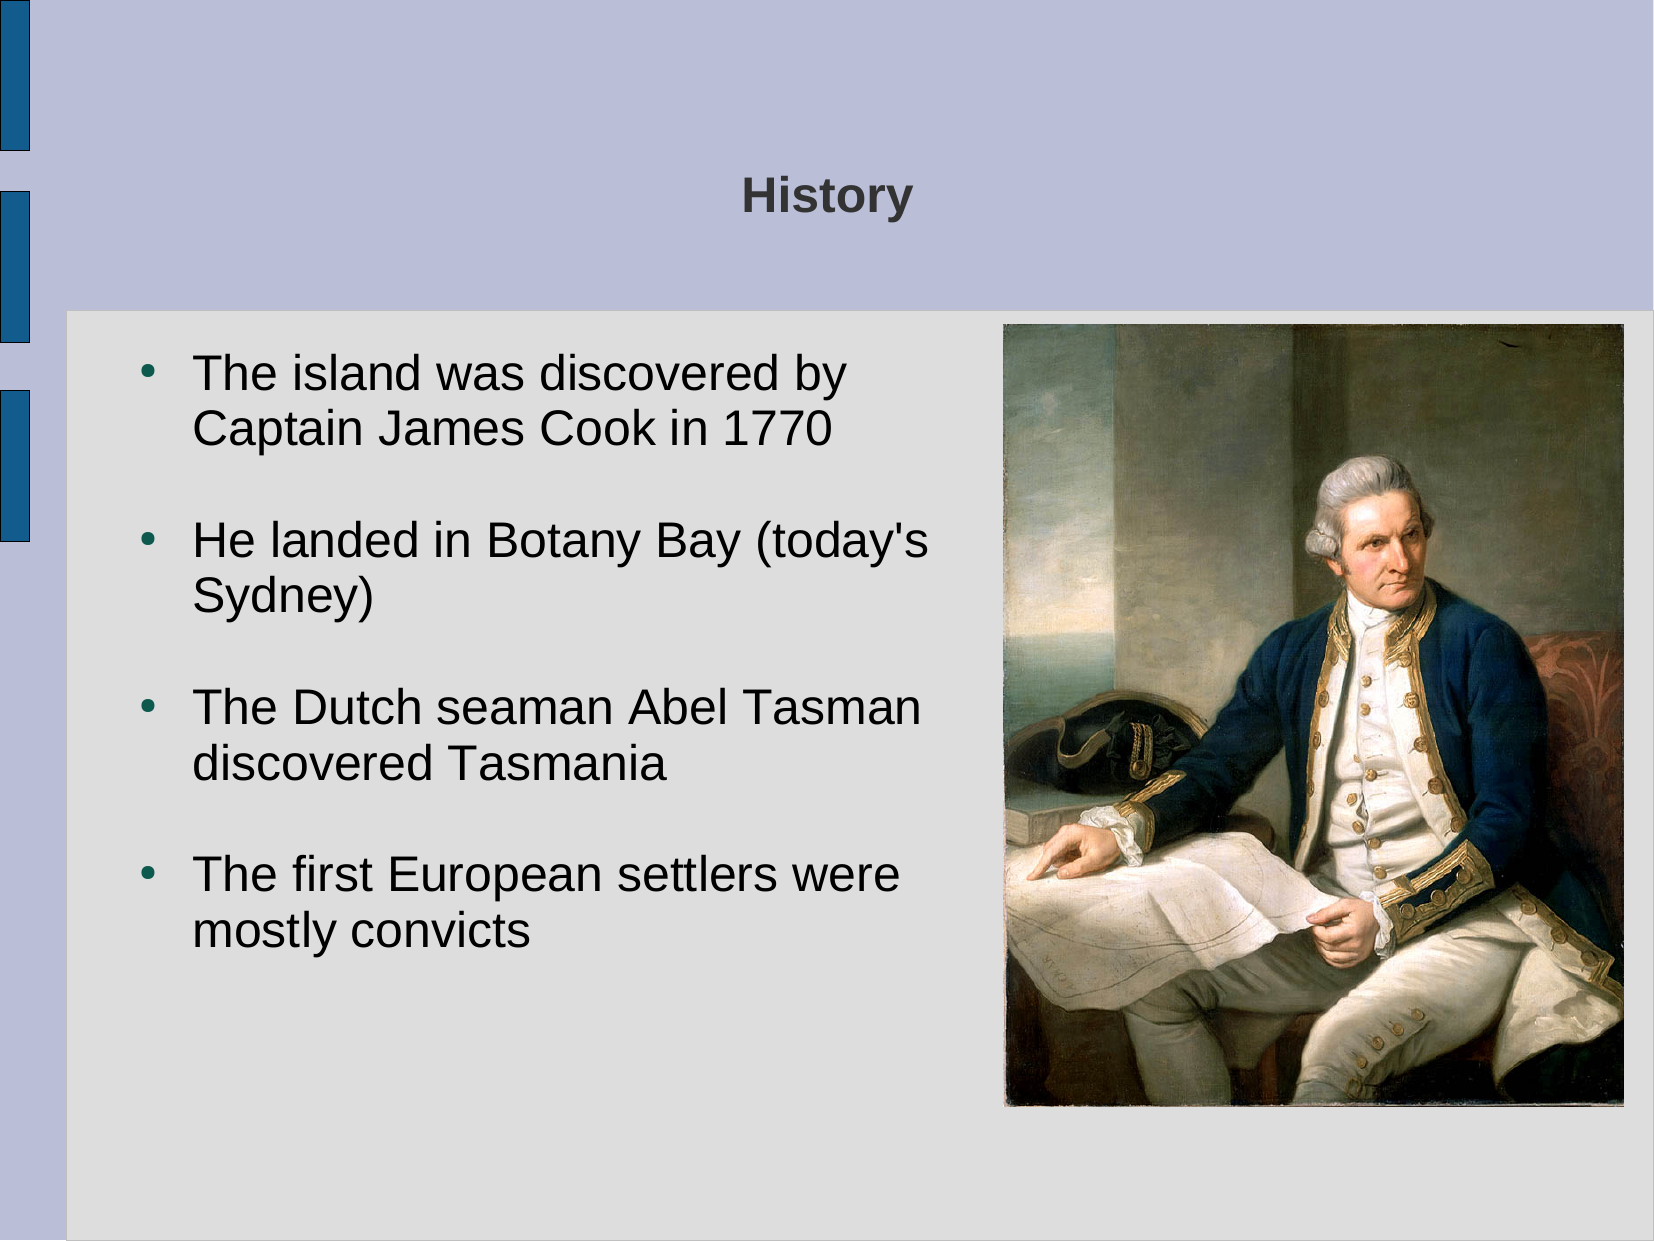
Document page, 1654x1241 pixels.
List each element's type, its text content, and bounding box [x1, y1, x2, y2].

list The island was discovered by Captain James Cook in 1770 He landed in Botany Bay (today's Sydney) The Dutch seaman Abel Tasman discovered Tasmania The first European settlers were mostly convicts [121, 344, 975, 1127]
picture [1003, 324, 1624, 1107]
title History [121, 91, 1534, 299]
